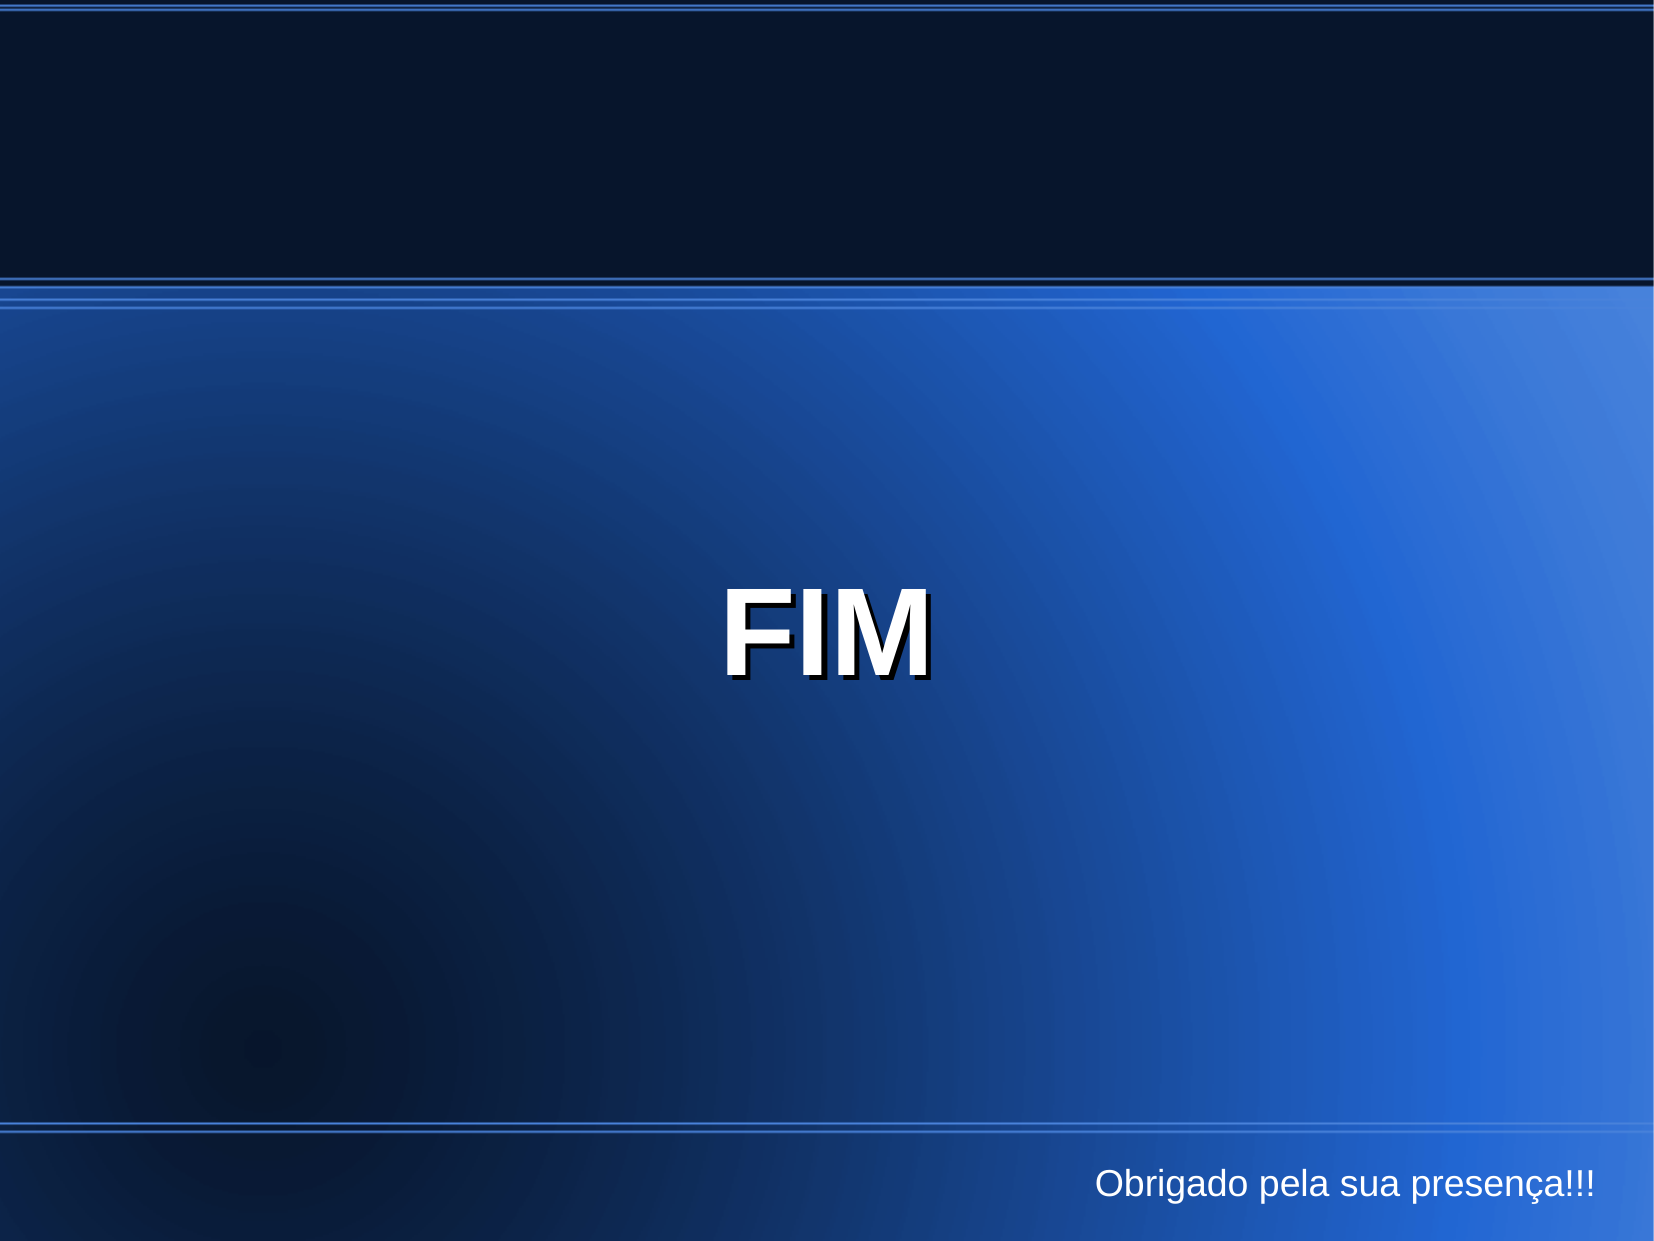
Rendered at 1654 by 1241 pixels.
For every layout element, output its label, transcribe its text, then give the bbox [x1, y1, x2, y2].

text_box Obrigado pela sua presença!!! [1080, 1155, 1611, 1212]
subtitle FIM [82, 49, 1571, 1075]
picture [0, 0, 1654, 1241]
